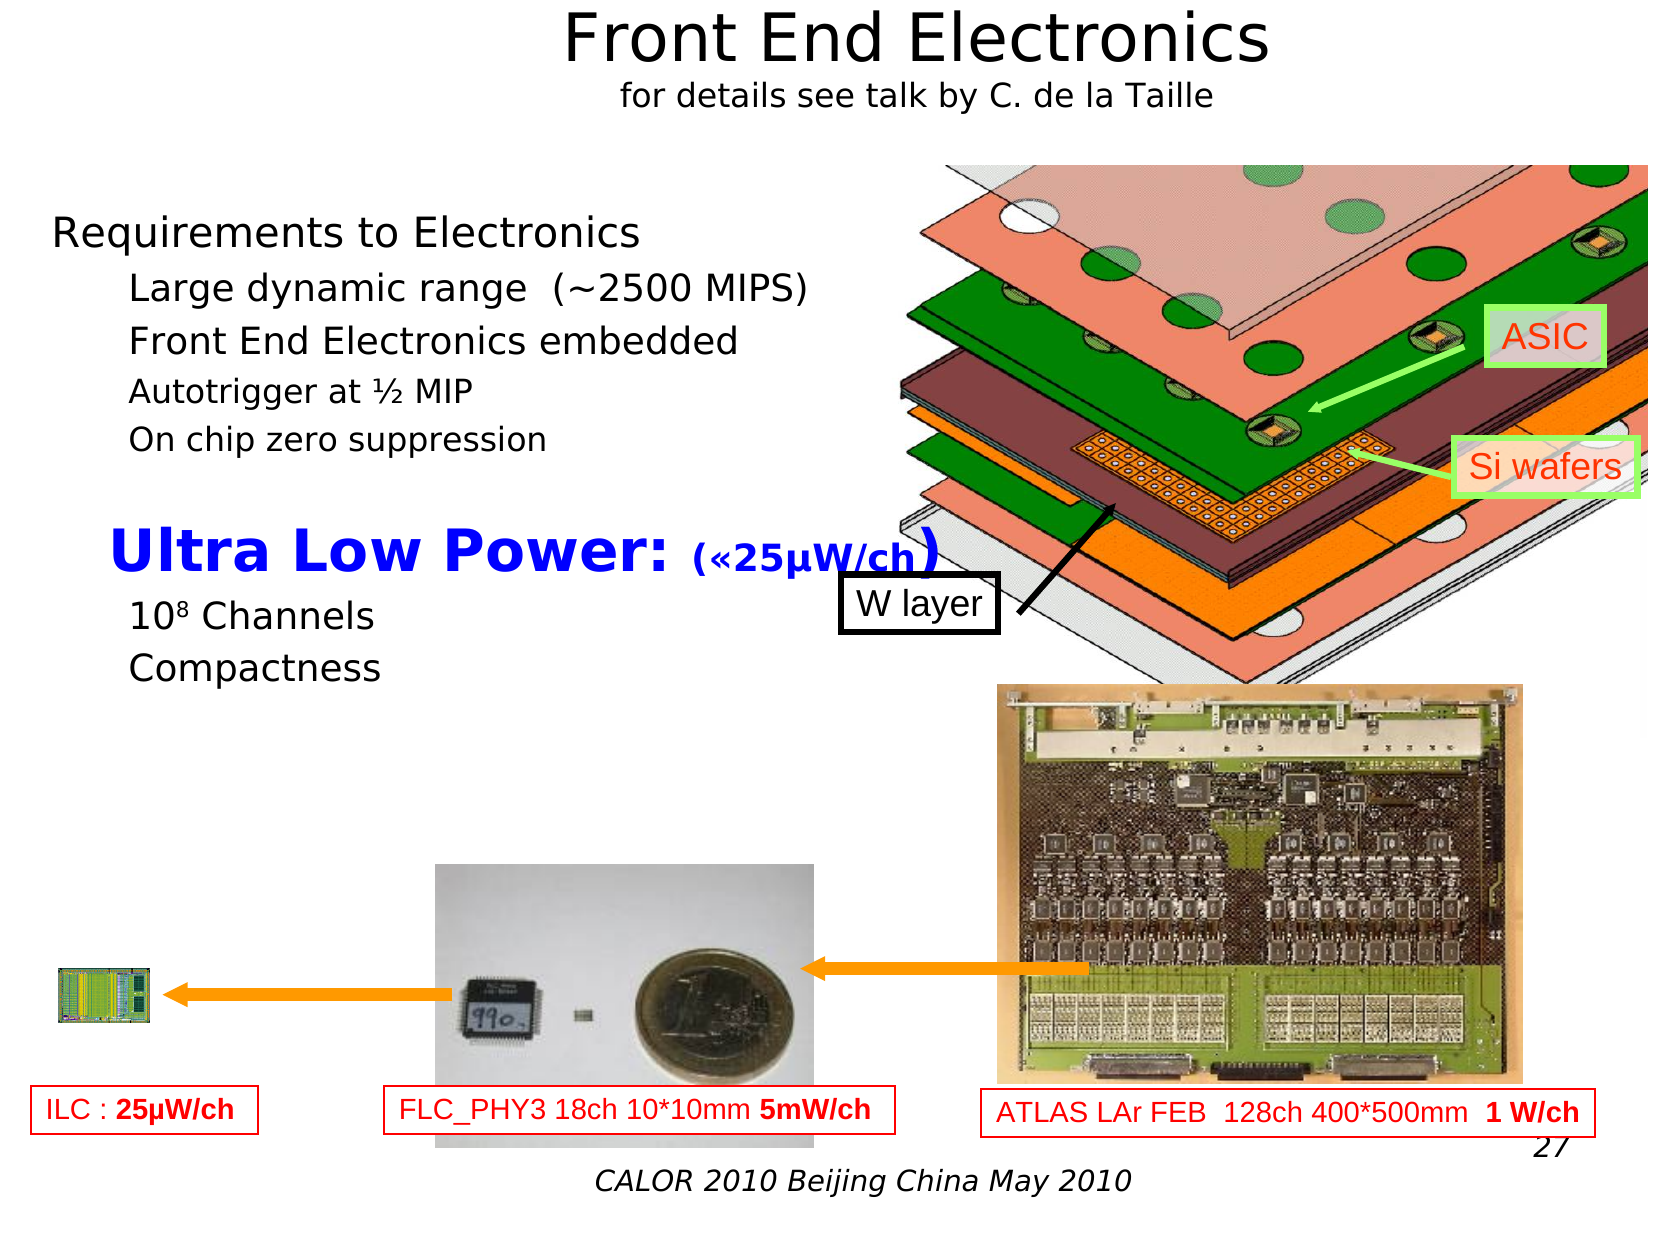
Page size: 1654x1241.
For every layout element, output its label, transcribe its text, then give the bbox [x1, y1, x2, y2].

picture [435, 1035, 814, 1085]
text_box ILC : 25µW/ch [30, 1085, 259, 1135]
list Requirements to Electronics Large dynamic range (~2500 MIPS) Front End Electronics embedded Autotrigger at ½ MIP On chip zero suppression Ultra Low Power: («25µW/ch) 108 Channels Compactness [19, 83, 970, 1035]
text_box FLC_PHY3 18ch 10*10mm 5mW/ch [384, 1085, 895, 1135]
picture [435, 1135, 814, 1148]
text_box Si wafers [1453, 437, 1638, 496]
picture [970, 165, 1648, 1084]
text_box ATLAS LAr FEB 128ch 400*500mm 1 W/ch [981, 1088, 1595, 1137]
text_box W layer [841, 574, 999, 633]
title Front End Electronics for details see talk by C. de la Taille [292, 0, 1543, 124]
text_box ASIC [1486, 307, 1605, 366]
picture [58, 968, 150, 1023]
